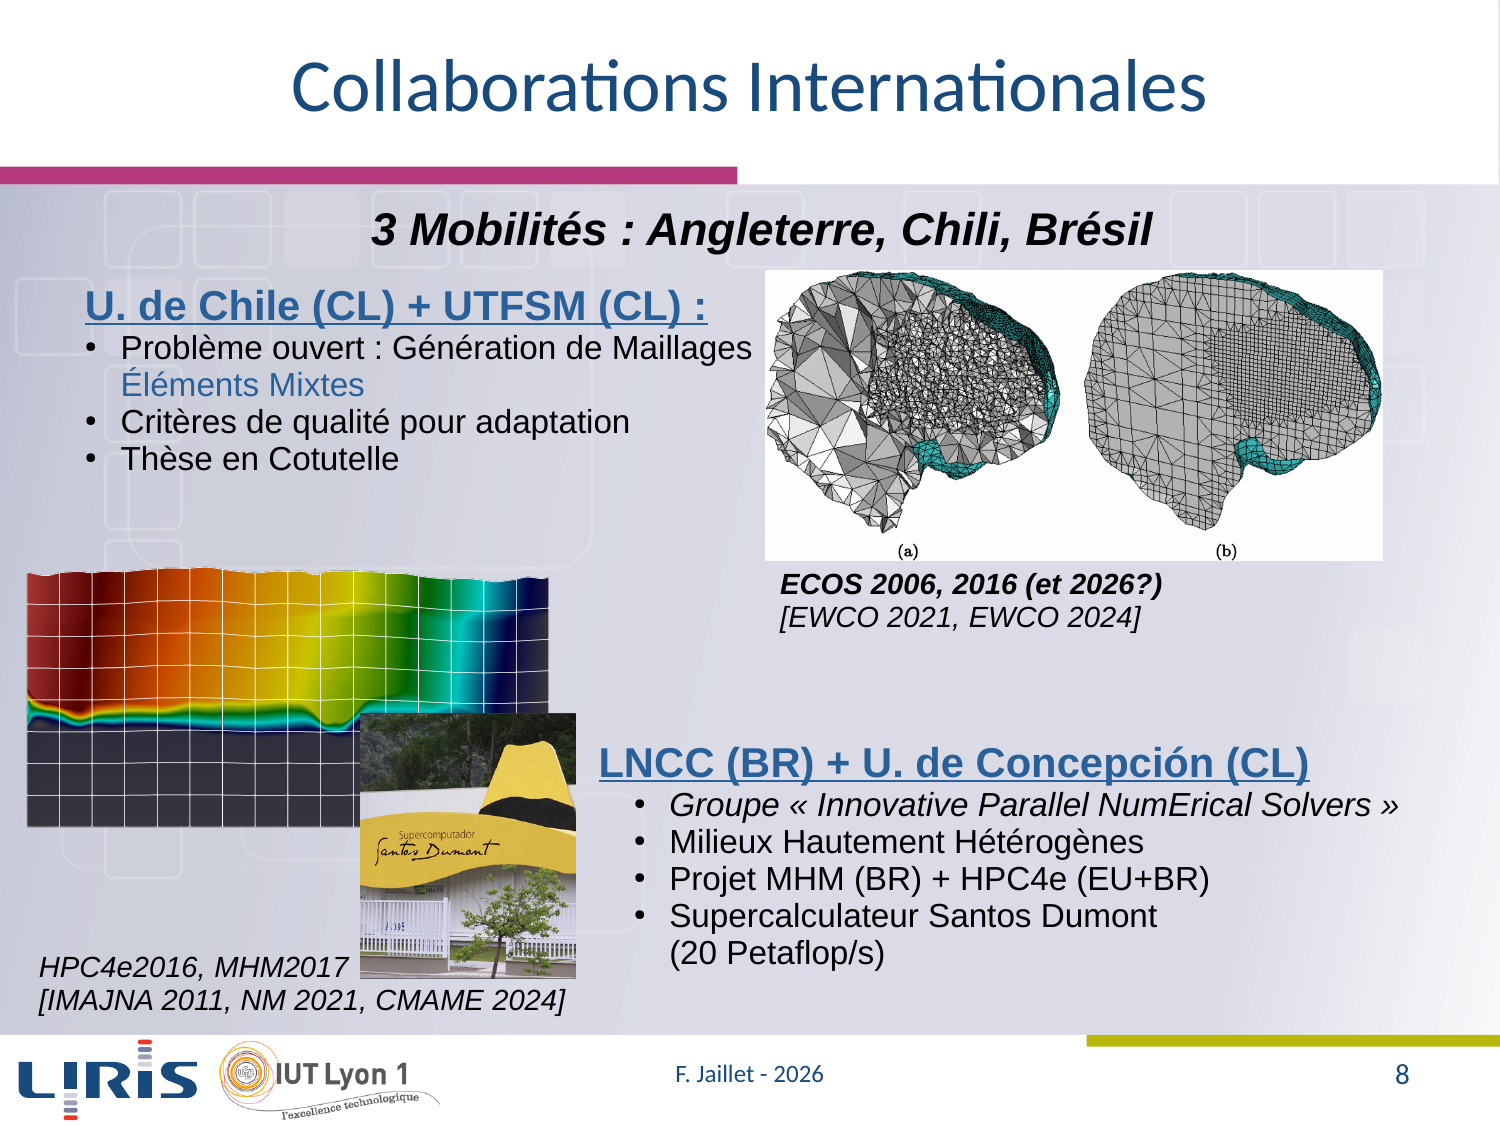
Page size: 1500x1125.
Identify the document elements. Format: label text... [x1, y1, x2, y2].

picture [0, 0, 1500, 1034]
text_box 3 Mobilités : Angleterre, Chili, Brésil [356, 196, 1182, 275]
text_box HPC4e2016, MHM2017 [IMAJNA 2011, NM 2021, CMAME 2024] [24, 943, 609, 1057]
text_box U. de Chile (CL) + UTFSM (CL) : Problème ouvert : Génération de Maillages Éléments Mixtes Critères de qualité pour adaptation Thèse en Cotutelle [70, 275, 765, 620]
footer F. Jaillet - 2026 [430, 1042, 1070, 1103]
text_box ECOS 2006, 2016 (et 2026?) [EWCO 2021, EWCO 2024] [765, 560, 1381, 641]
title Collaborations Internationales [75, 45, 1425, 138]
slide_number <numéro> [1230, 1042, 1425, 1103]
picture [211, 1057, 448, 1125]
text_box LNCC (BR) + U. de Concepción (CL) Groupe « Innovative Parallel NumErical Solvers » Milieux Hautement Hétérogènes Projet MHM (BR) + HPC4e (EU+BR) Supercalculateur Santos Dumont (20 Petaflop/s) [583, 732, 1430, 1004]
